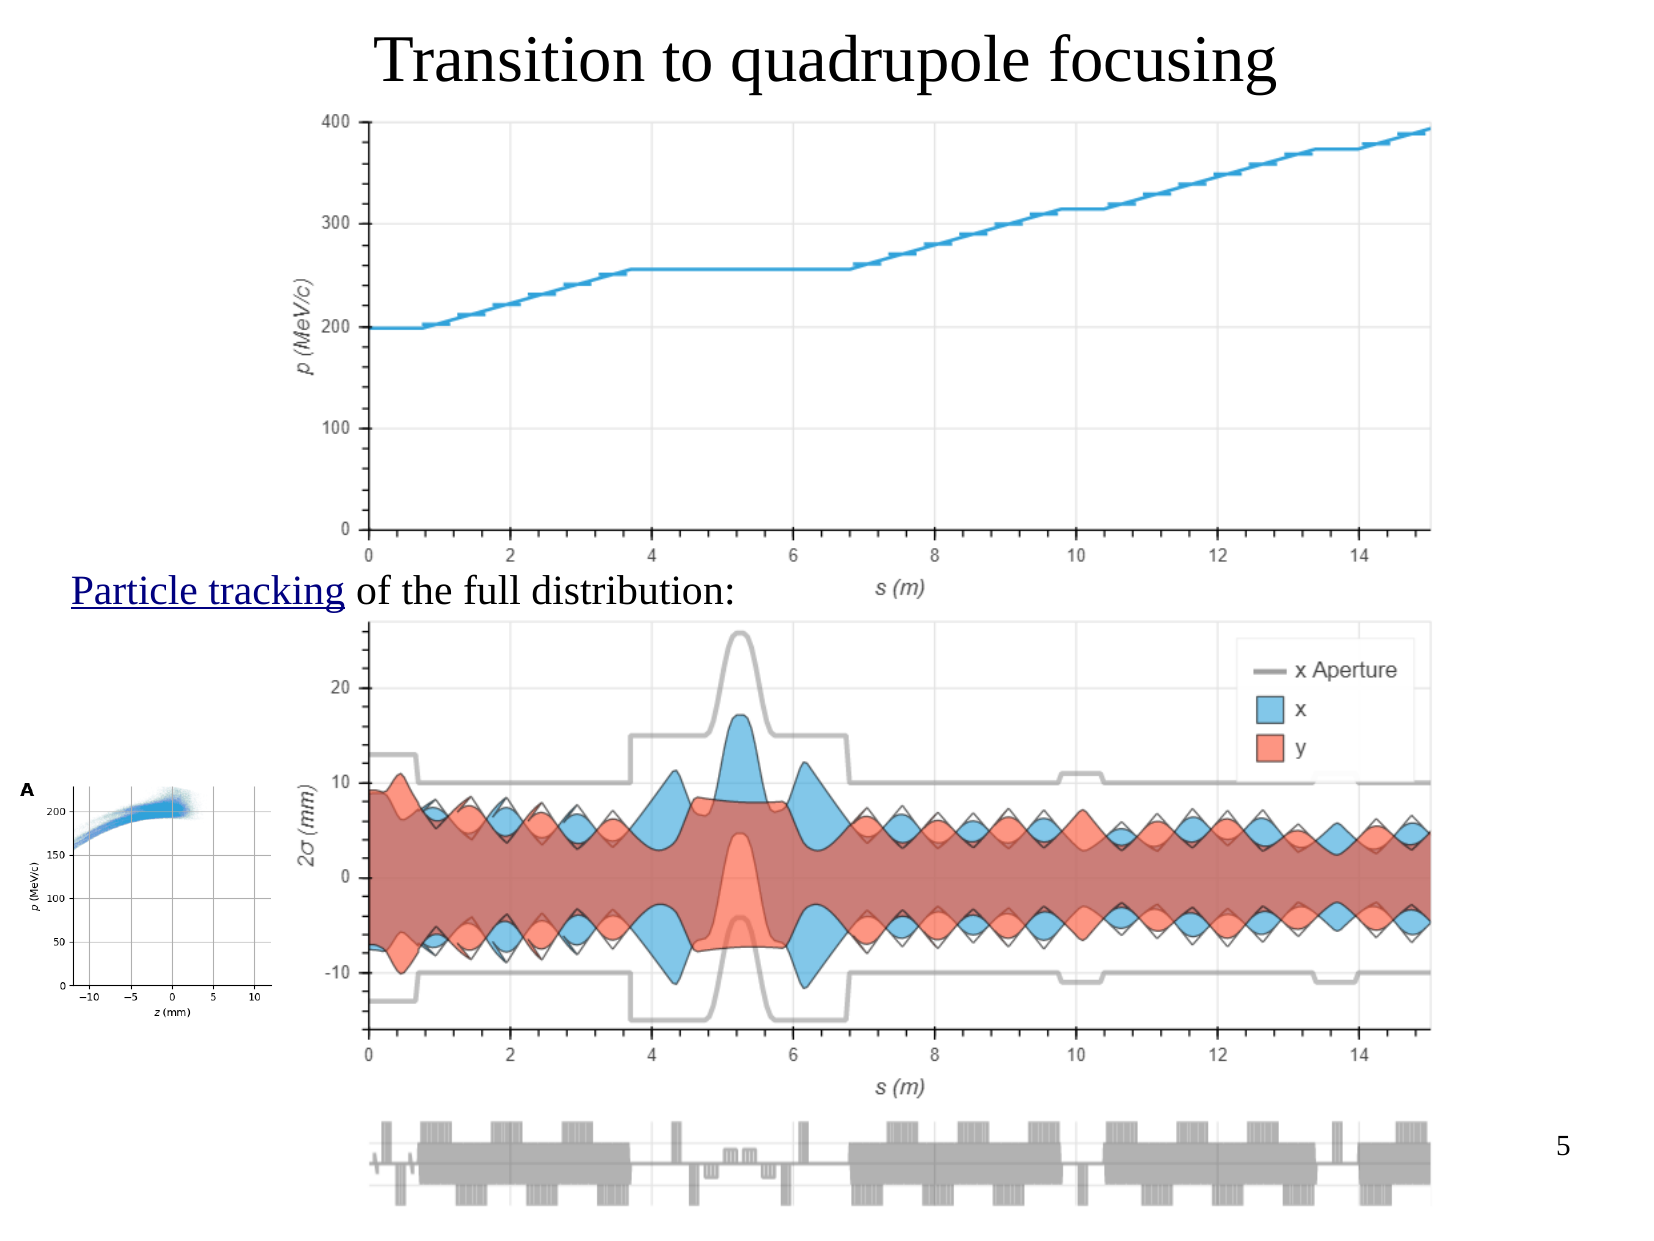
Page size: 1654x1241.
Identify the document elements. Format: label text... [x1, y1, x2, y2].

title Transition to quadrupole focusing [82, 11, 1571, 107]
picture [5, 113, 1444, 1217]
title Particle tracking of the full distribution: [70, 543, 745, 638]
